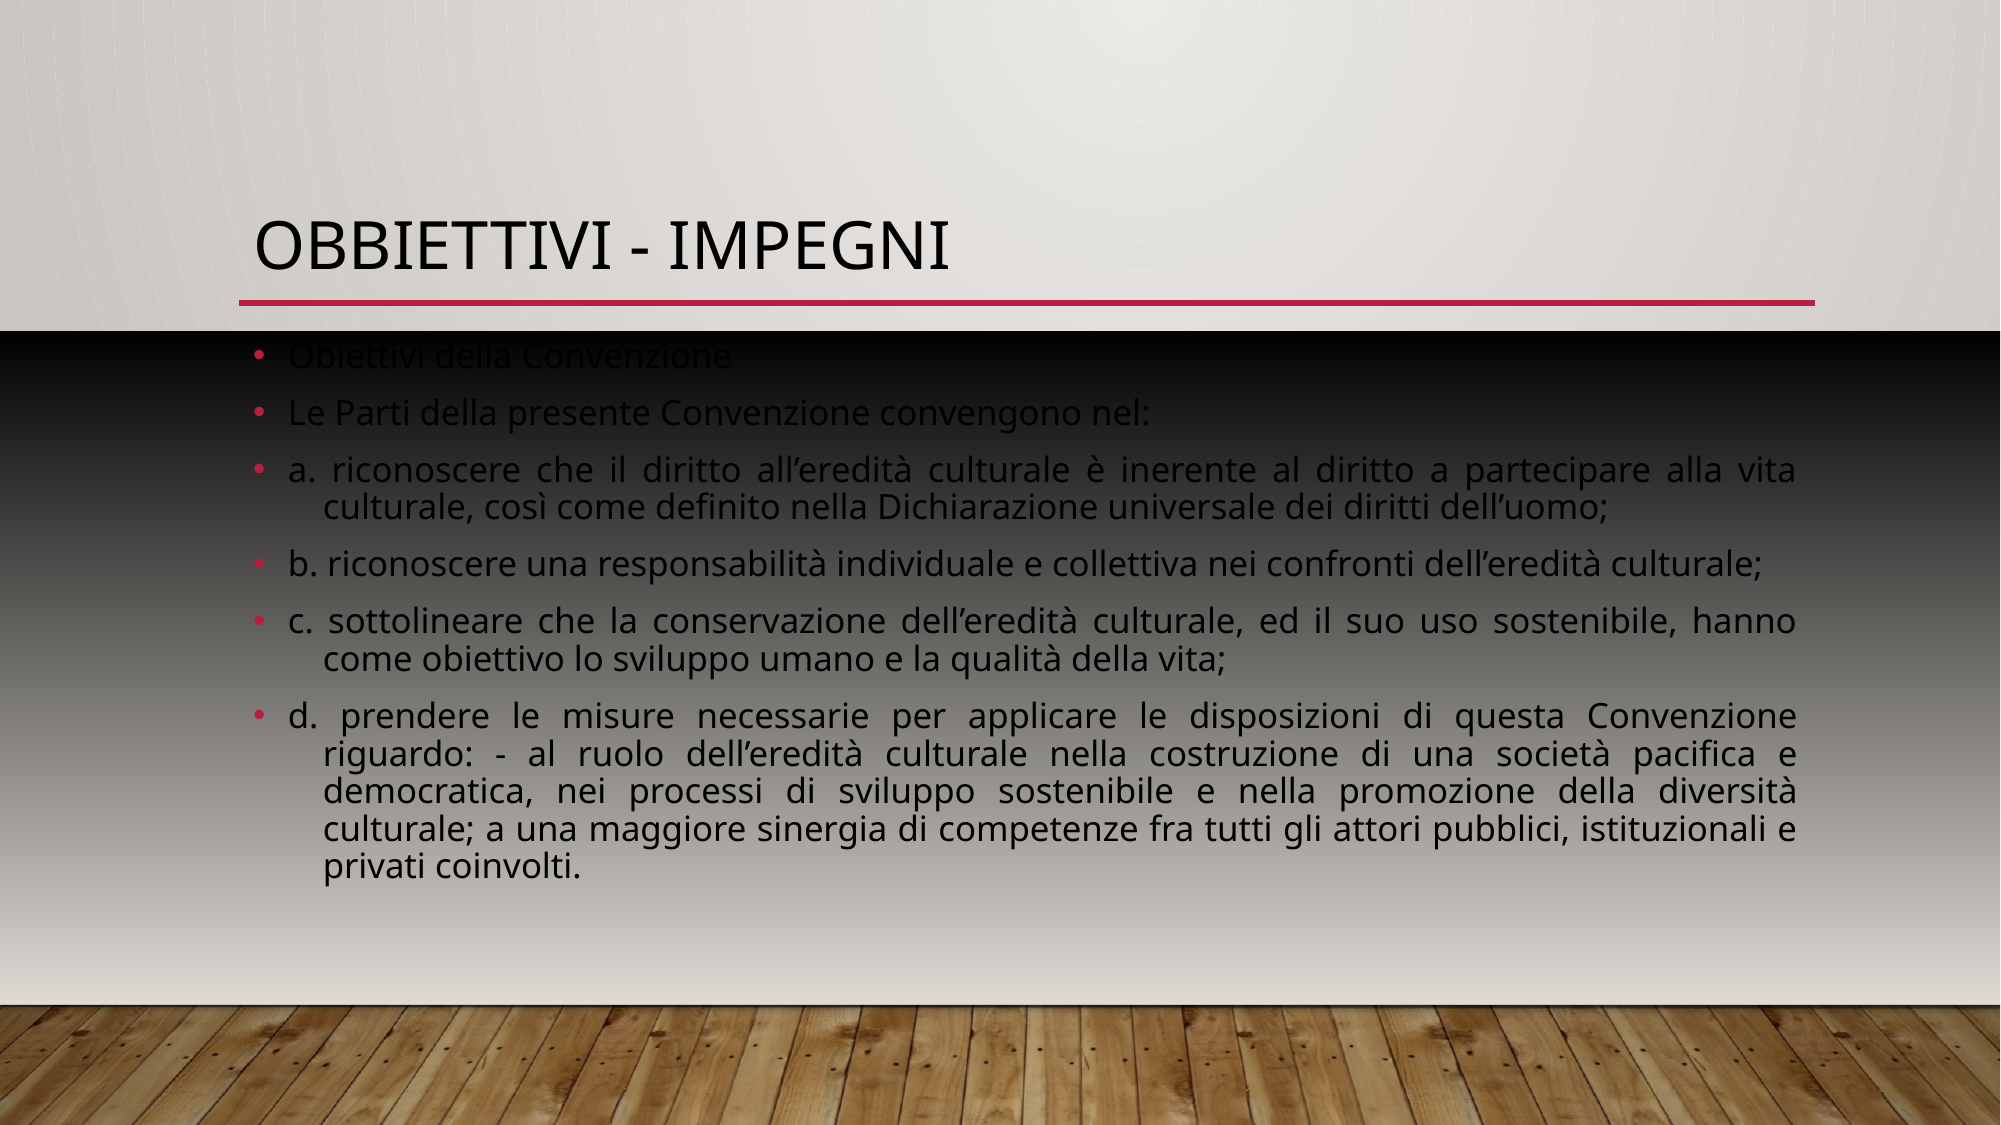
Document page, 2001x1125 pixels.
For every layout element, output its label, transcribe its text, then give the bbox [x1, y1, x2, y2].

list Obiettivi della Convenzione Le Parti della presente Convenzione convengono nel: a. riconoscere che il diritto all’eredità culturale è inerente al diritto a partecipare alla vita culturale, così come definito nella Dichiarazione universale dei diritti dell’uomo; b. riconoscere una responsabilità individuale e collettiva nei confronti dell’eredità culturale; c. sottolineare che la conservazione dell’eredità culturale, ed il suo uso sostenibile, hanno come obiettivo lo sviluppo umano e la qualità della vita; d. prendere le misure necessarie per applicare le disposizioni di questa Convenzione riguardo: - al ruolo dell’eredità culturale nella costruzione di una società pacifica e democratica, nei processi di sviluppo sostenibile e nella promozione della diversità culturale; a una maggiore sinergia di competenze fra tutti gli attori pubblici, istituzionali e privati coinvolti. [238, 330, 1814, 897]
title Obbiettivi - impegni [238, 131, 1814, 305]
